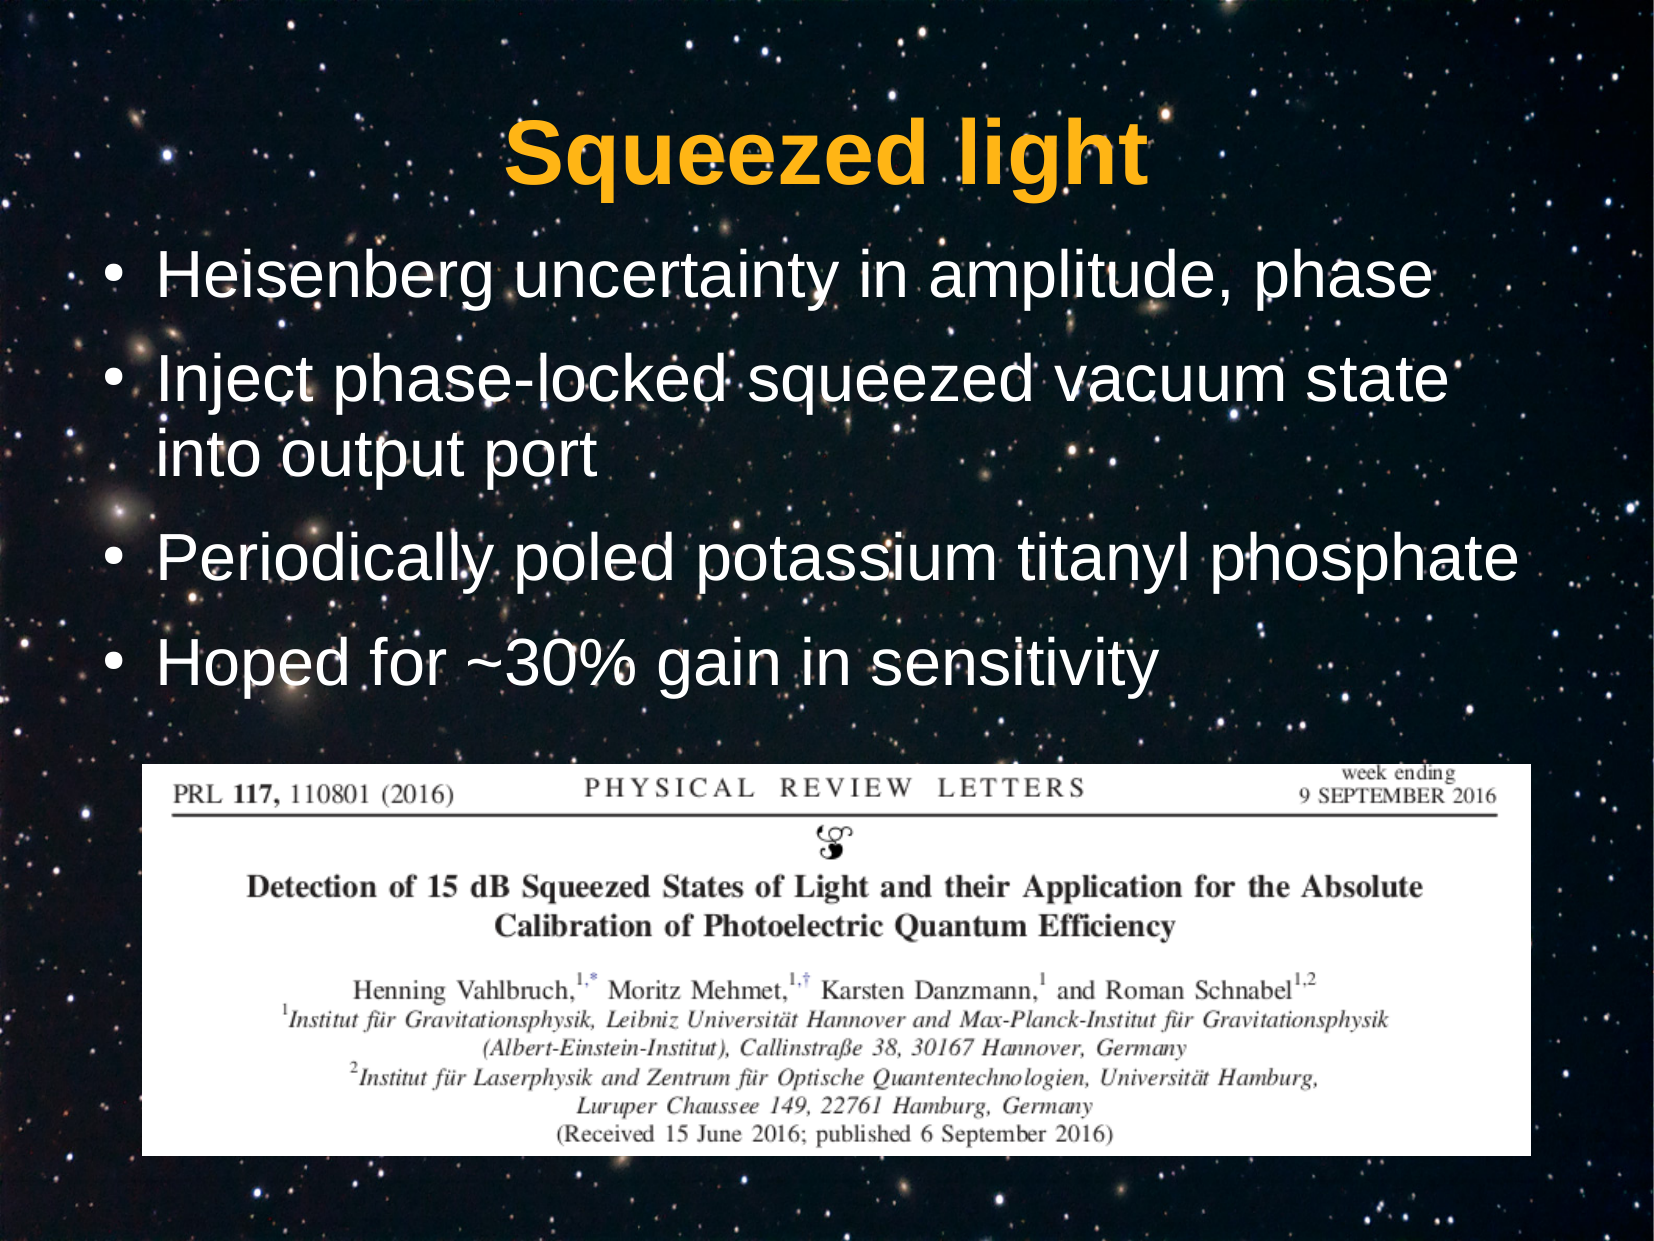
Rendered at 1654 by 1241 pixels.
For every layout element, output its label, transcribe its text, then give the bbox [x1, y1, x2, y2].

picture [0, 0, 1654, 1241]
list Heisenberg uncertainty in amplitude, phase Inject phase-locked squeezed vacuum state into output port Periodically poled potassium titanyl phosphate Hoped for ~30% gain in sensitivity [84, 237, 1540, 957]
title Squeezed light [82, 49, 1571, 257]
